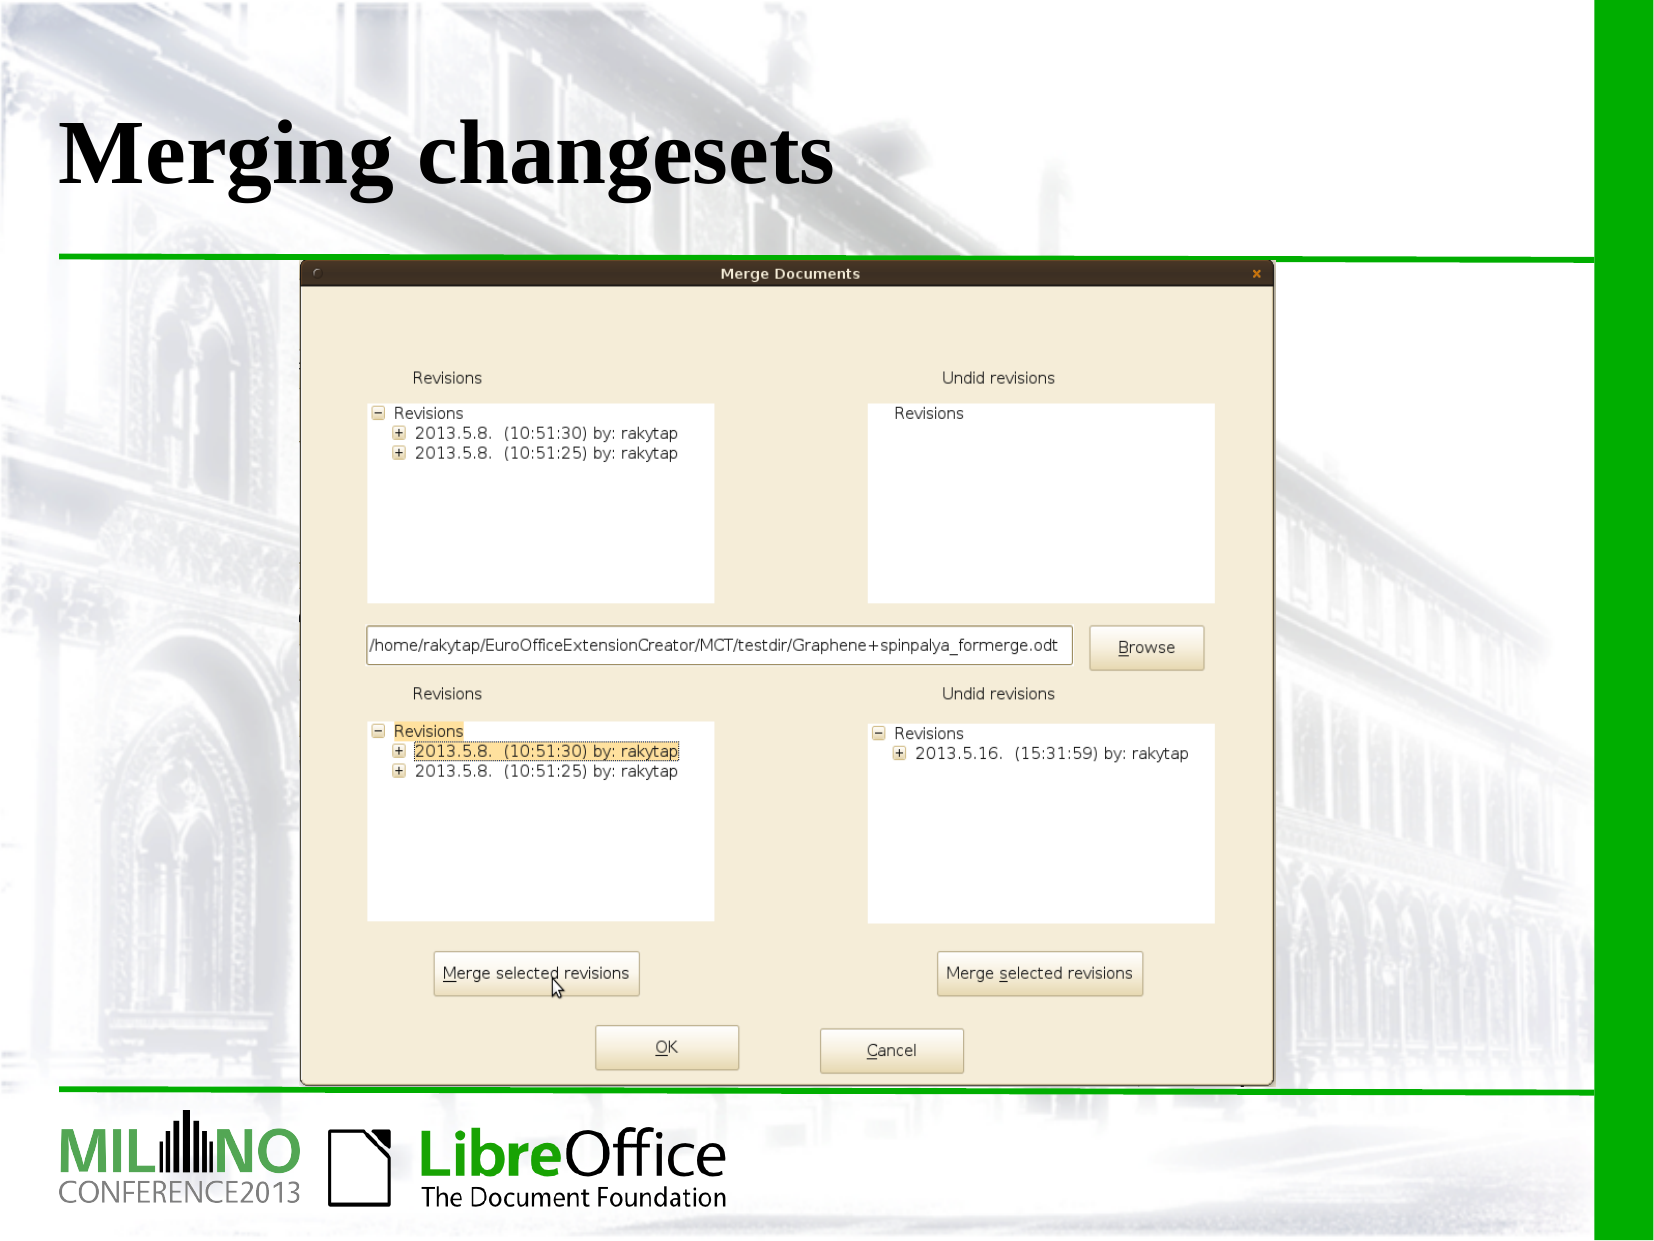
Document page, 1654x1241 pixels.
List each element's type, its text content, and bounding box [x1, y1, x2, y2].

picture [0, 1, 1594, 1241]
title Merging changesets [59, 49, 1548, 257]
